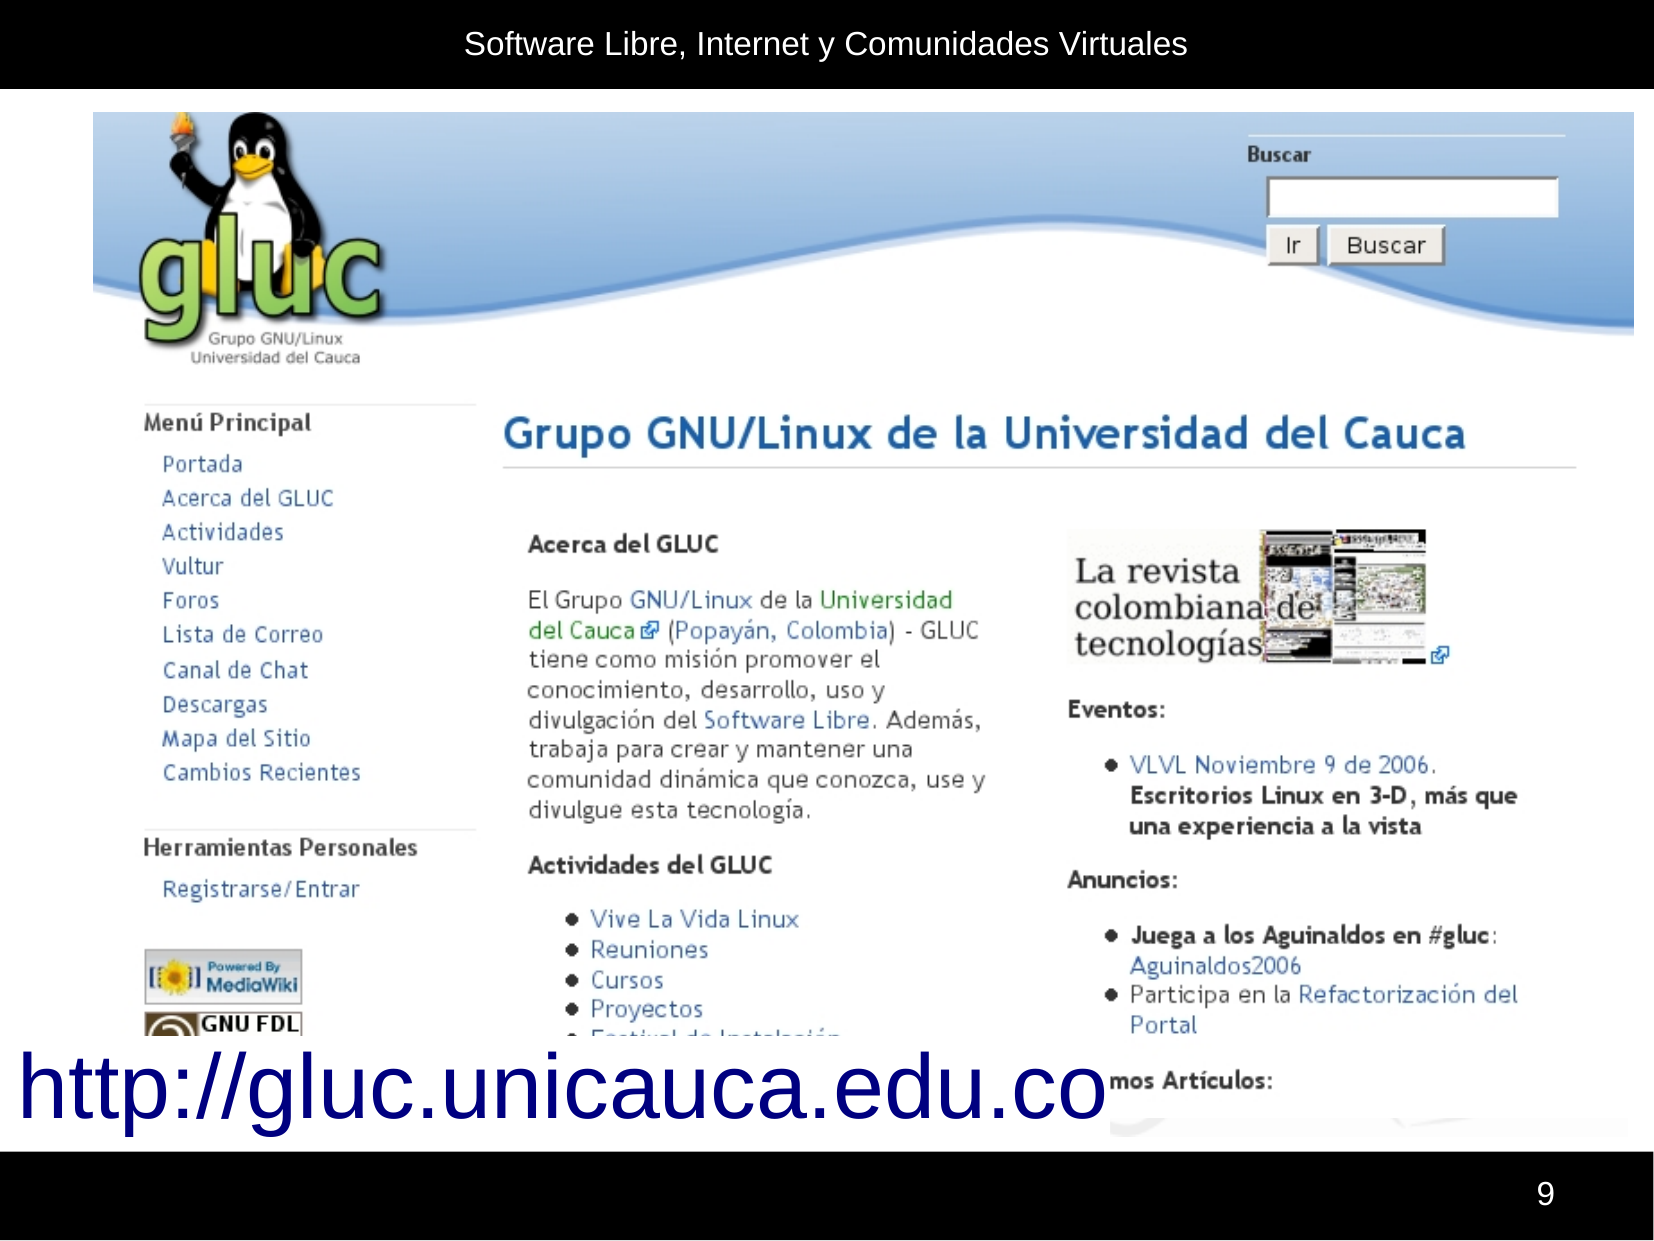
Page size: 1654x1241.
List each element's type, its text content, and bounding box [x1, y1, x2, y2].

text_box http://gluc.unicauca.edu.co [17, 1036, 1111, 1139]
text_box Software Libre, Internet y Comunidades Virtuales [0, 0, 1654, 89]
picture [93, 112, 1634, 1137]
